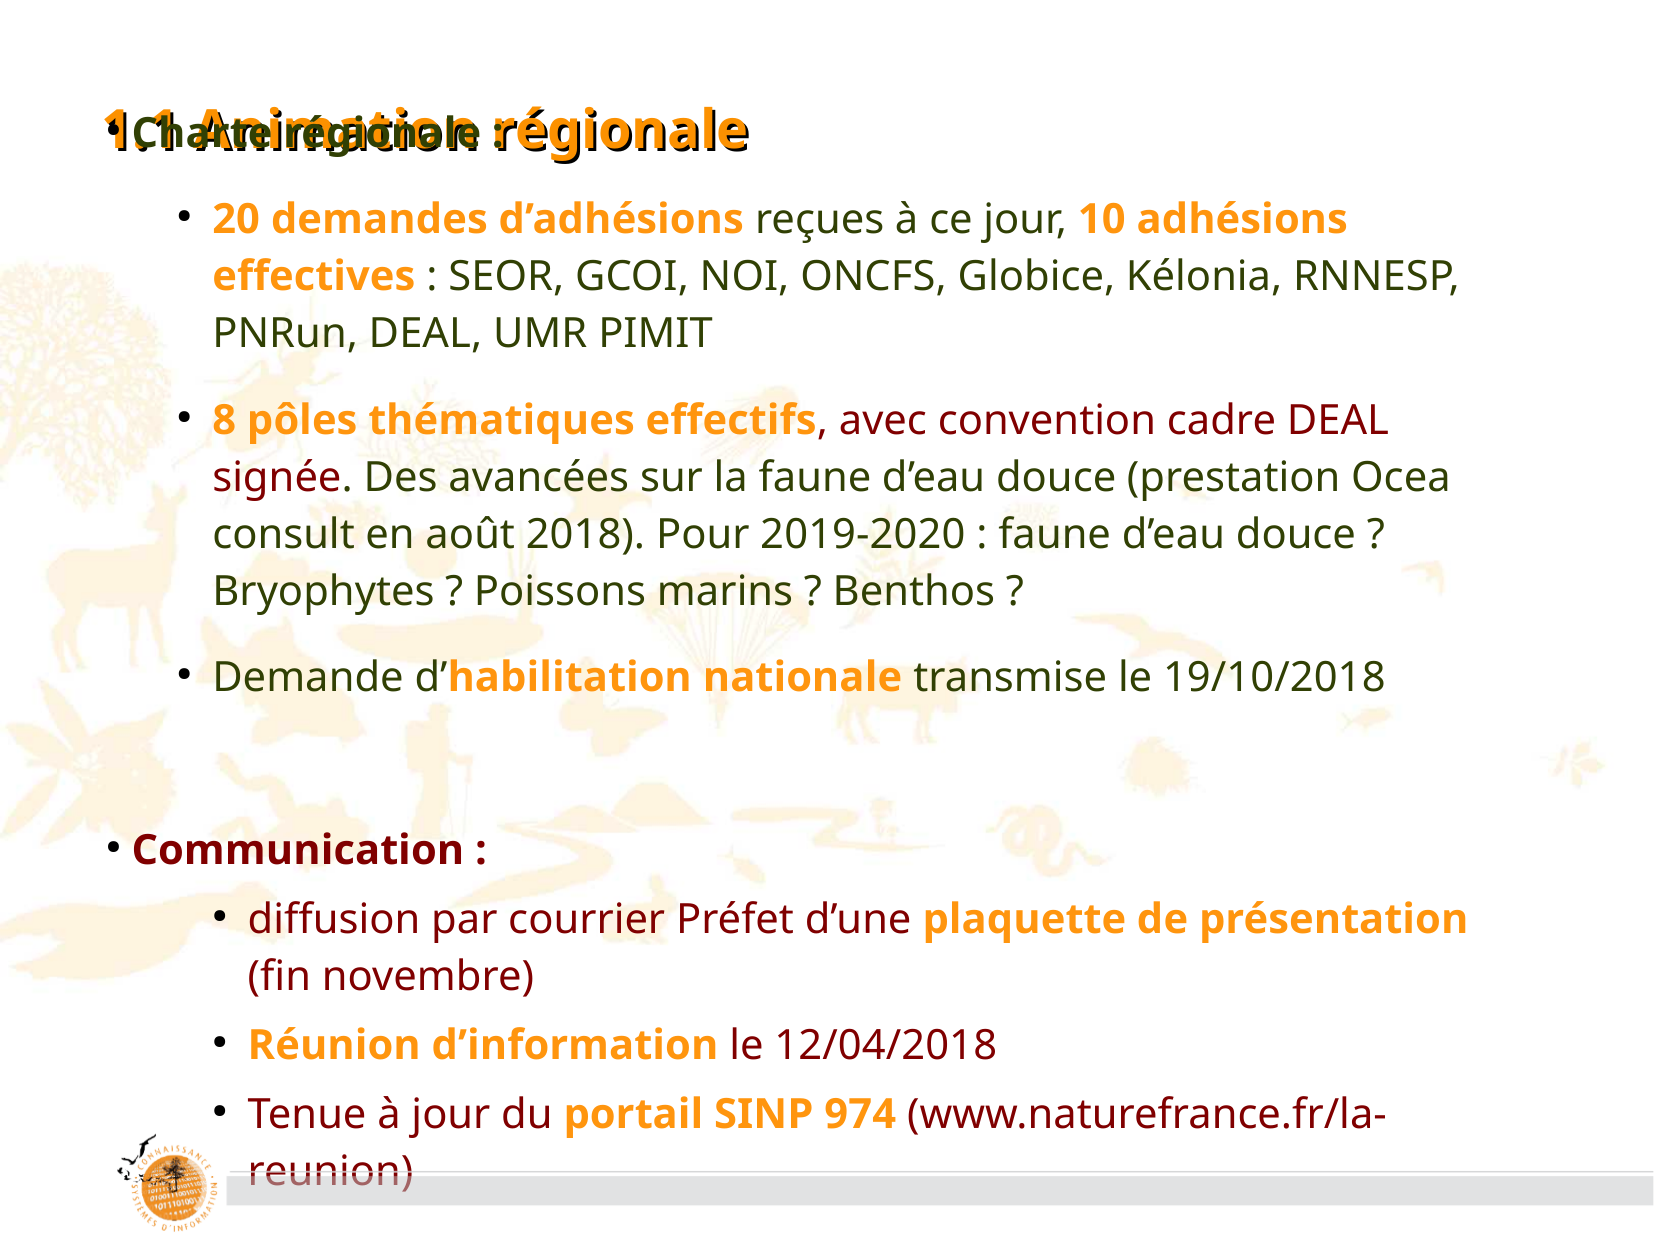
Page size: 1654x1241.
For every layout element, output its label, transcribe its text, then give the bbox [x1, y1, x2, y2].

subtitle Charte régionale : 20 demandes d’adhésions reçues à ce jour, 10 adhésions effectives : SEOR, GCOI, NOI, ONCFS, Globice, Kélonia, RNNESP, PNRun, DEAL, UMR PIMIT 8 pôles thématiques effectifs, avec convention cadre DEAL signée. Des avancées sur la faune d’eau douce (prestation Ocea consult en août 2018). Pour 2019-2020 : faune d’eau douce ? Bryophytes ? Poissons marins ? Benthos ? Demande d’habilitation nationale transmise le 19/10/2018 Communication : diffusion par courrier Préfet d’une plaquette de présentation (fin novembre) Réunion d’information le 12/04/2018 Tenue à jour du portail SINP 974 (www.naturefrance.fr/la-reunion) [106, 189, 1536, 1118]
title 1.1 Animation régionale [82, 49, 1571, 207]
picture [0, 0, 1654, 1241]
